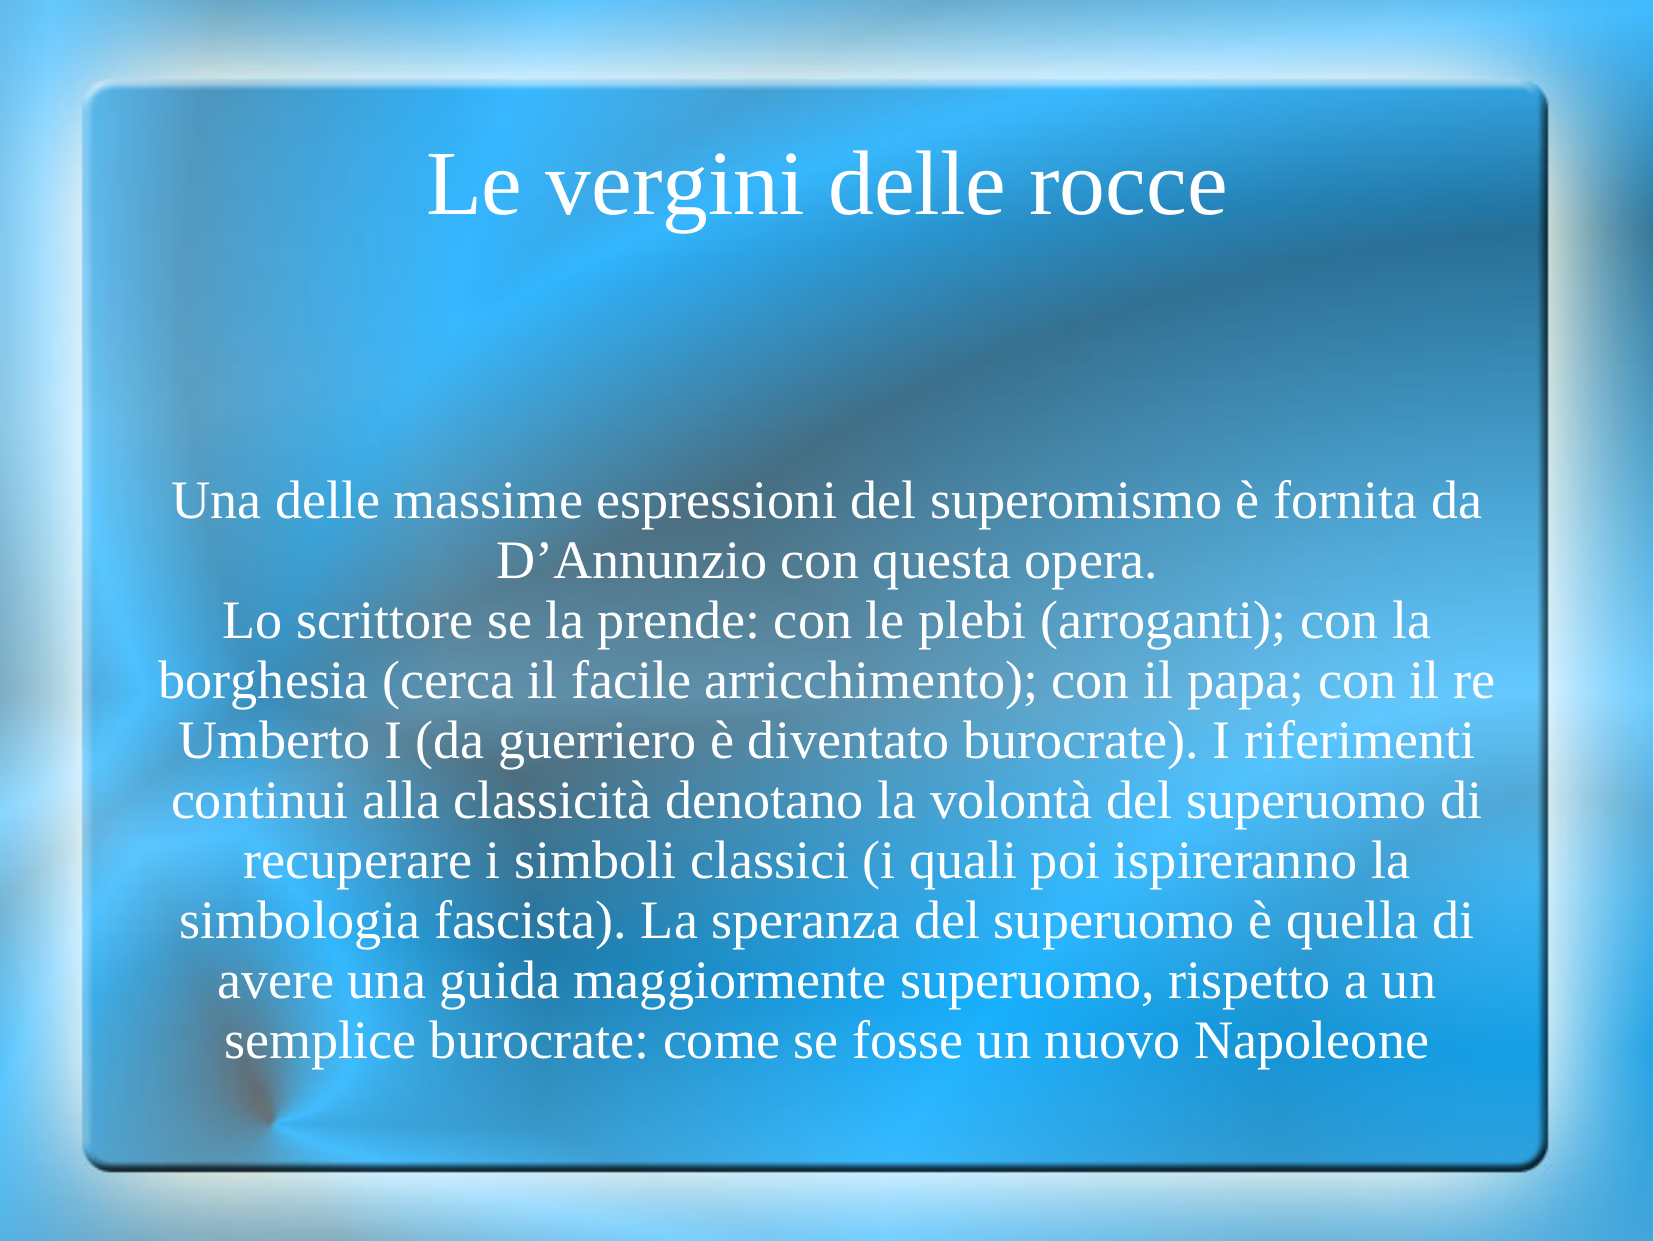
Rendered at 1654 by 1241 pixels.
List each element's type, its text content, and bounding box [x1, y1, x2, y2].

title Le vergini delle rocce [121, 132, 1534, 235]
subtitle Una delle massime espressioni del superomismo è fornita da D’Annunzio con questa opera. Lo scrittore se la prende: con le plebi (arroganti); con la borghesia (cerca il facile arricchimento); con il papa; con il re Umberto I (da guerriero è diventato burocrate). I riferimenti continui alla classicità denotano la volontà del superuomo di recuperare i simboli classici (i quali poi ispireranno la simbologia fascista). La speranza del superuomo è quella di avere una guida maggiormente superuomo, rispetto a un semplice burocrate: come se fosse un nuovo Napoleone [121, 413, 1534, 1127]
picture [0, 0, 1654, 1241]
